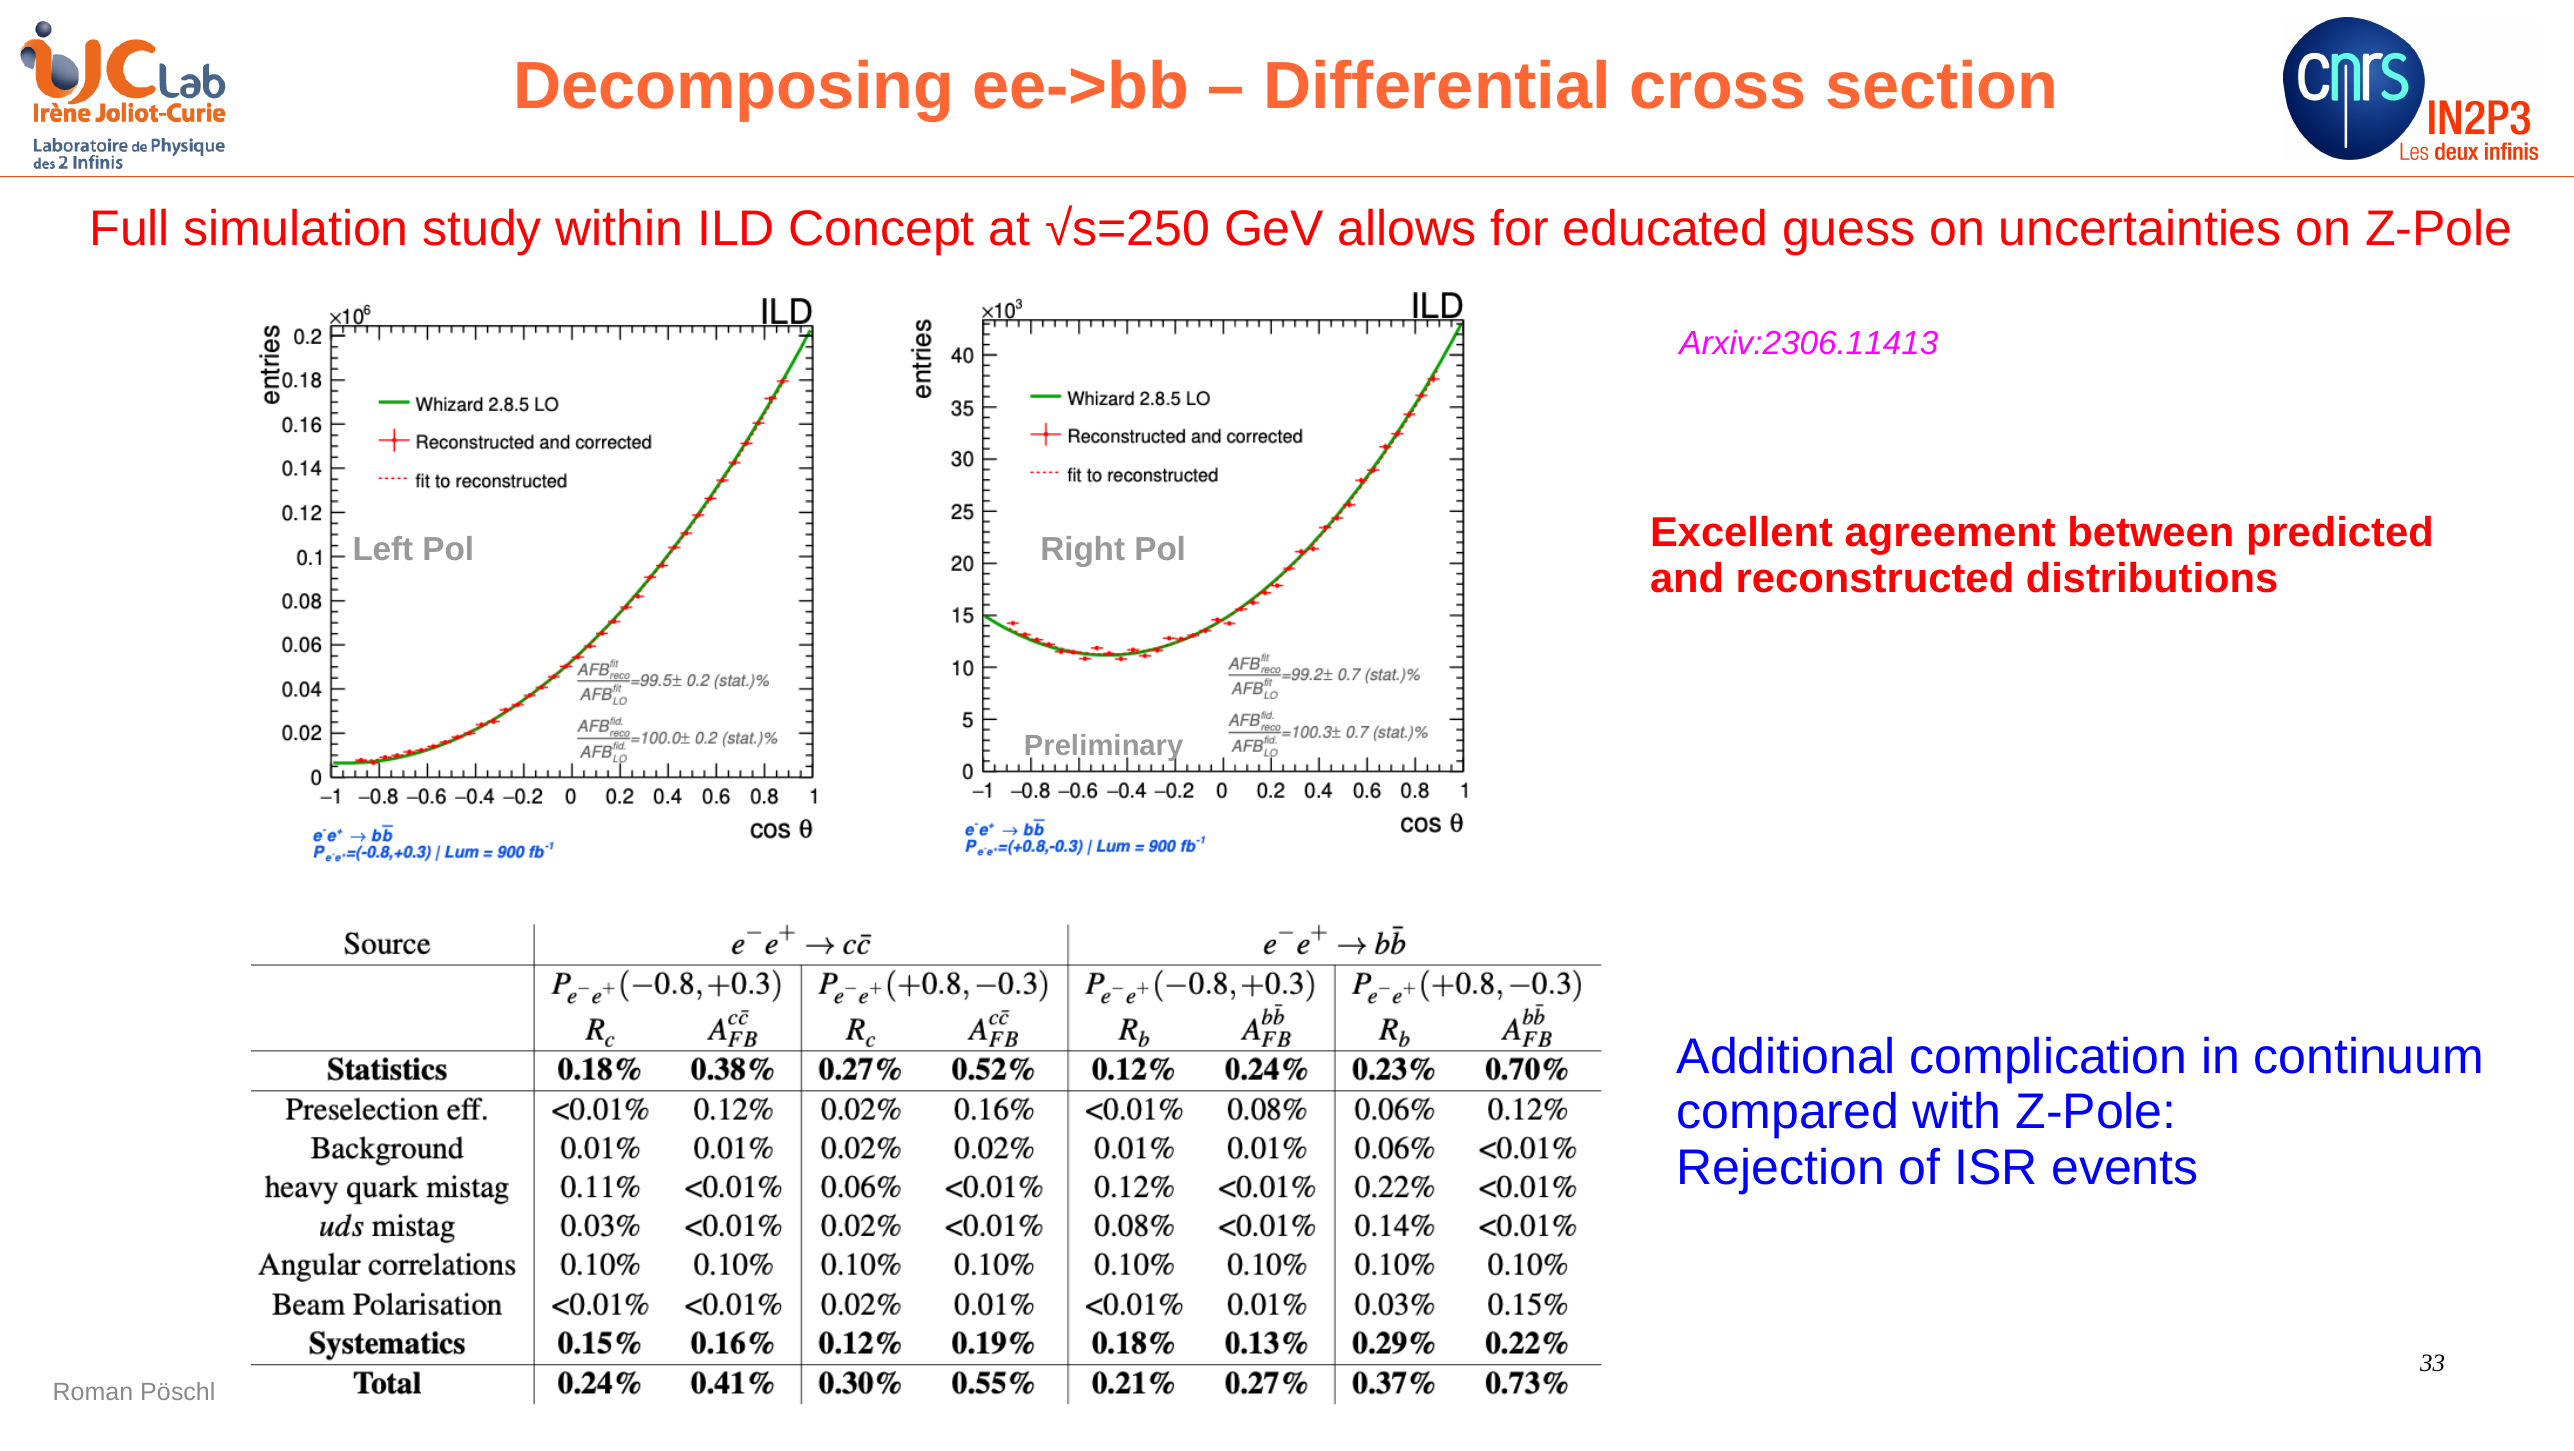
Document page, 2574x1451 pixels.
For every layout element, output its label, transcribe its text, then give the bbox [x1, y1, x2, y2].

text_box Right Pol [1040, 530, 1251, 586]
picture [2283, 17, 2538, 160]
text_box Preliminary [1024, 729, 1302, 792]
text_box Full simulation study within ILD Concept at √s=250 GeV allows for educated guess on uncertainties on Z-Pole [75, 188, 2531, 264]
picture [900, 284, 1502, 873]
picture [253, 284, 856, 873]
picture [251, 914, 1608, 1410]
text_box Left Pol [352, 530, 545, 586]
title Decomposing ee->bb – Differential cross section [128, 20, 2446, 151]
text_box Excellent agreement between predicted and reconstructed distributions [1650, 508, 2486, 975]
picture [4, 6, 241, 184]
text_box Additional complication in continuum compared with Z-Pole: Rejection of ISR events [1676, 939, 2491, 1381]
text_box Arxiv:2306.11413 [1664, 313, 2297, 409]
